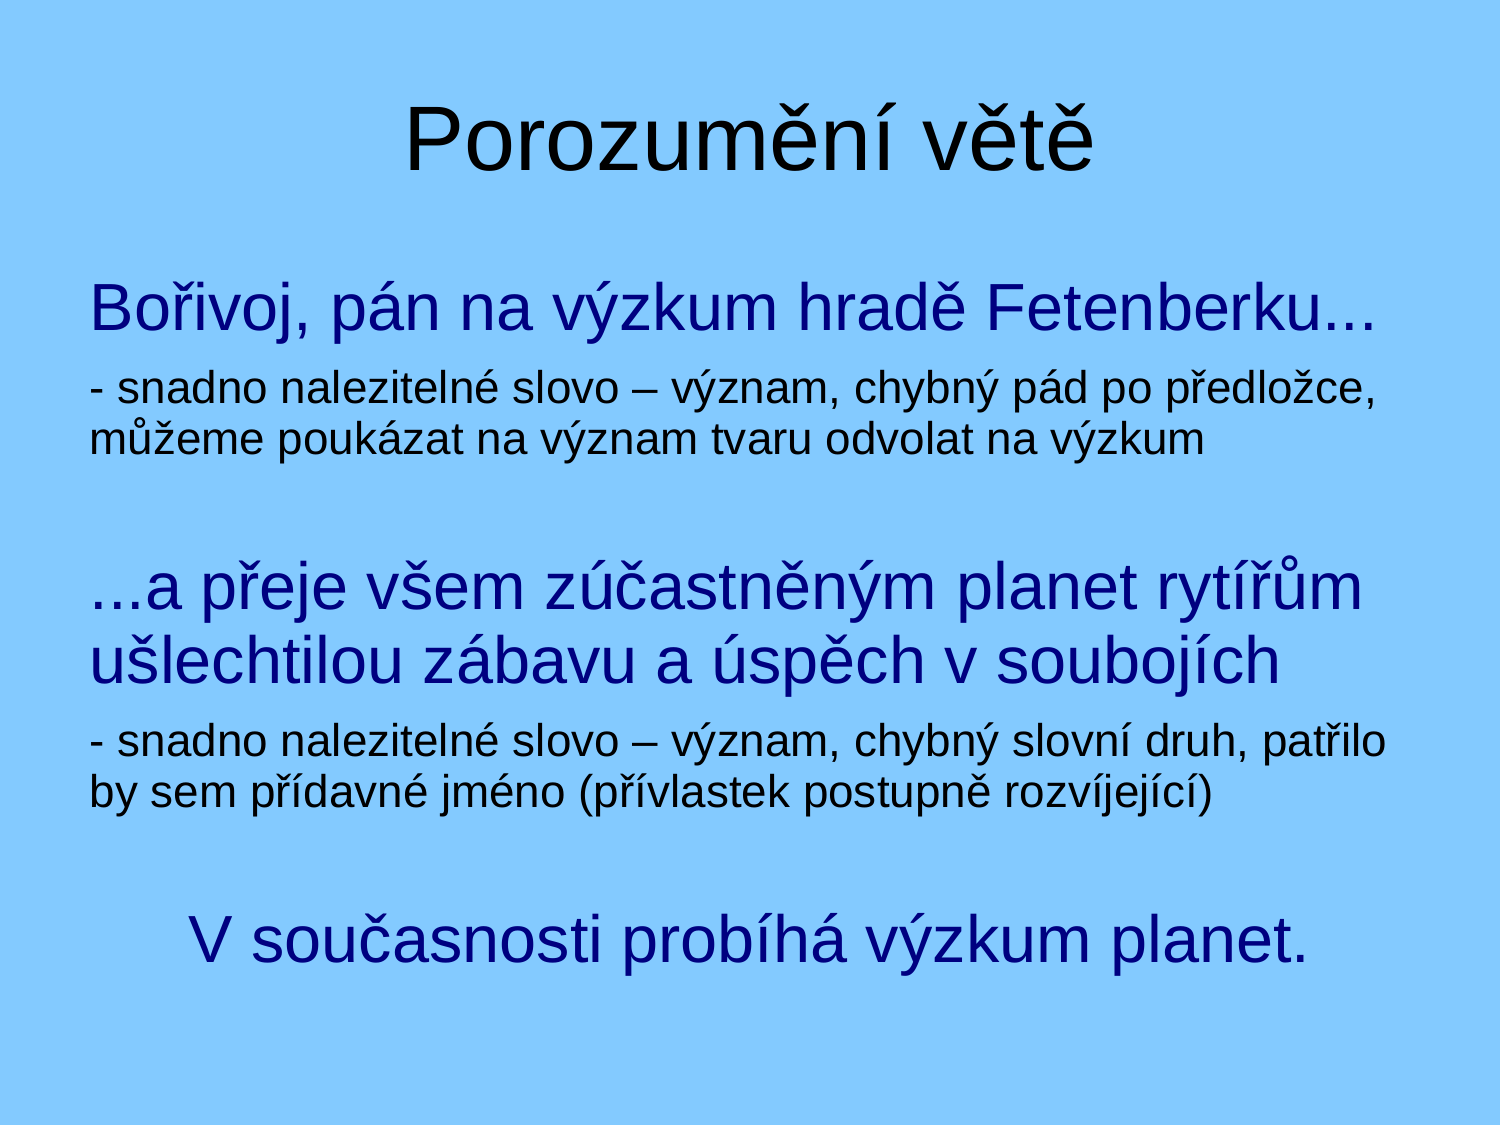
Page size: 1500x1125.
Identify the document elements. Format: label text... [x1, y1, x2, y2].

title Porozumění větě [75, 21, 1426, 257]
list Bořivoj, pán na výzkum hradě Fetenberku... - snadno nalezitelné slovo – význam, chybný pád po předložce, můžeme poukázat na význam tvaru odvolat na výzkum ...a přeje všem zúčastněným planet rytířům ušlechtilou zábavu a úspěch v soubojích - snadno nalezitelné slovo – význam, chybný slovní druh, patřilo by sem přídavné jméno (přívlastek postupně rozvíjející) V současnosti probíhá výzkum planet. [75, 262, 1426, 1006]
